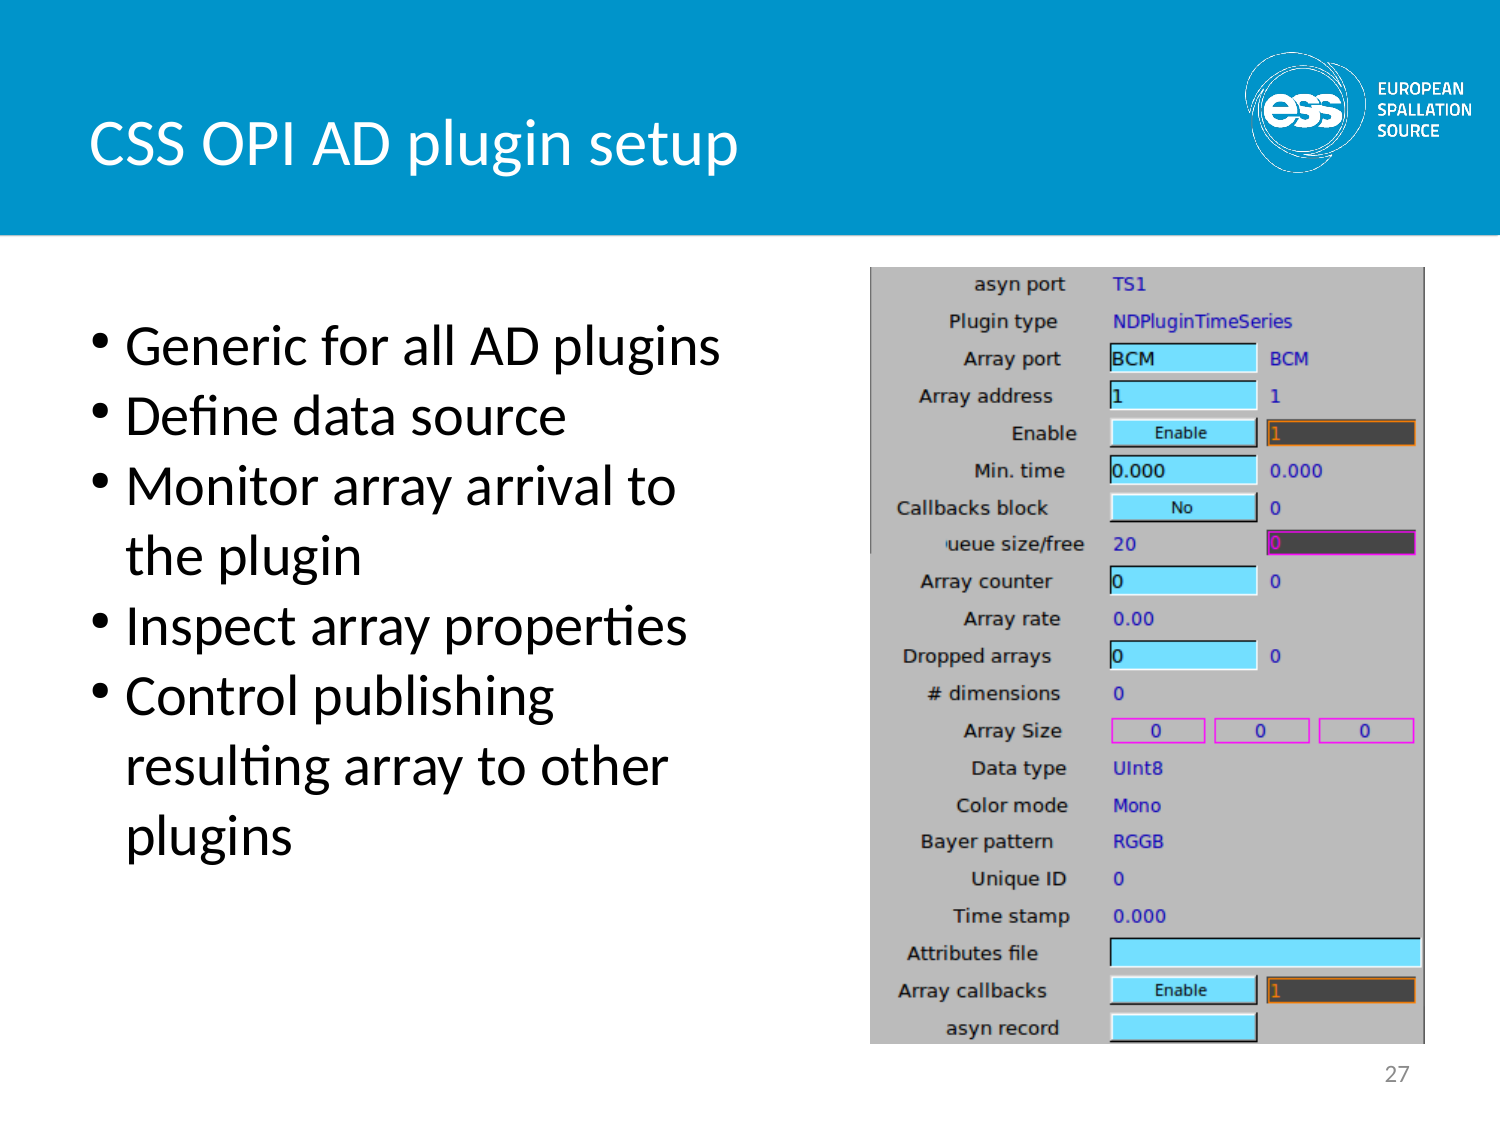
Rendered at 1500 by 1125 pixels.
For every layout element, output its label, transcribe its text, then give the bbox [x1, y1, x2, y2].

picture [1423, 83, 1430, 94]
picture [1422, 125, 1428, 134]
picture [1379, 83, 1385, 94]
text_box CSS OPI AD plugin setup [75, 45, 1246, 233]
text_box Generic for all AD plugins Define data source Monitor array arrival to the plugin Inspect array properties Control publishing resulting array to other plugins [75, 254, 751, 1096]
text_box <number> [1074, 1044, 1425, 1103]
picture [1389, 104, 1393, 115]
picture [870, 267, 1425, 1044]
picture [1400, 83, 1407, 94]
picture [1264, 94, 1342, 127]
picture [1398, 109, 1406, 115]
picture [1436, 104, 1444, 115]
picture [1418, 104, 1423, 115]
picture [1432, 125, 1438, 136]
picture [1443, 86, 1450, 93]
picture [1409, 104, 1415, 115]
picture [1454, 83, 1458, 94]
